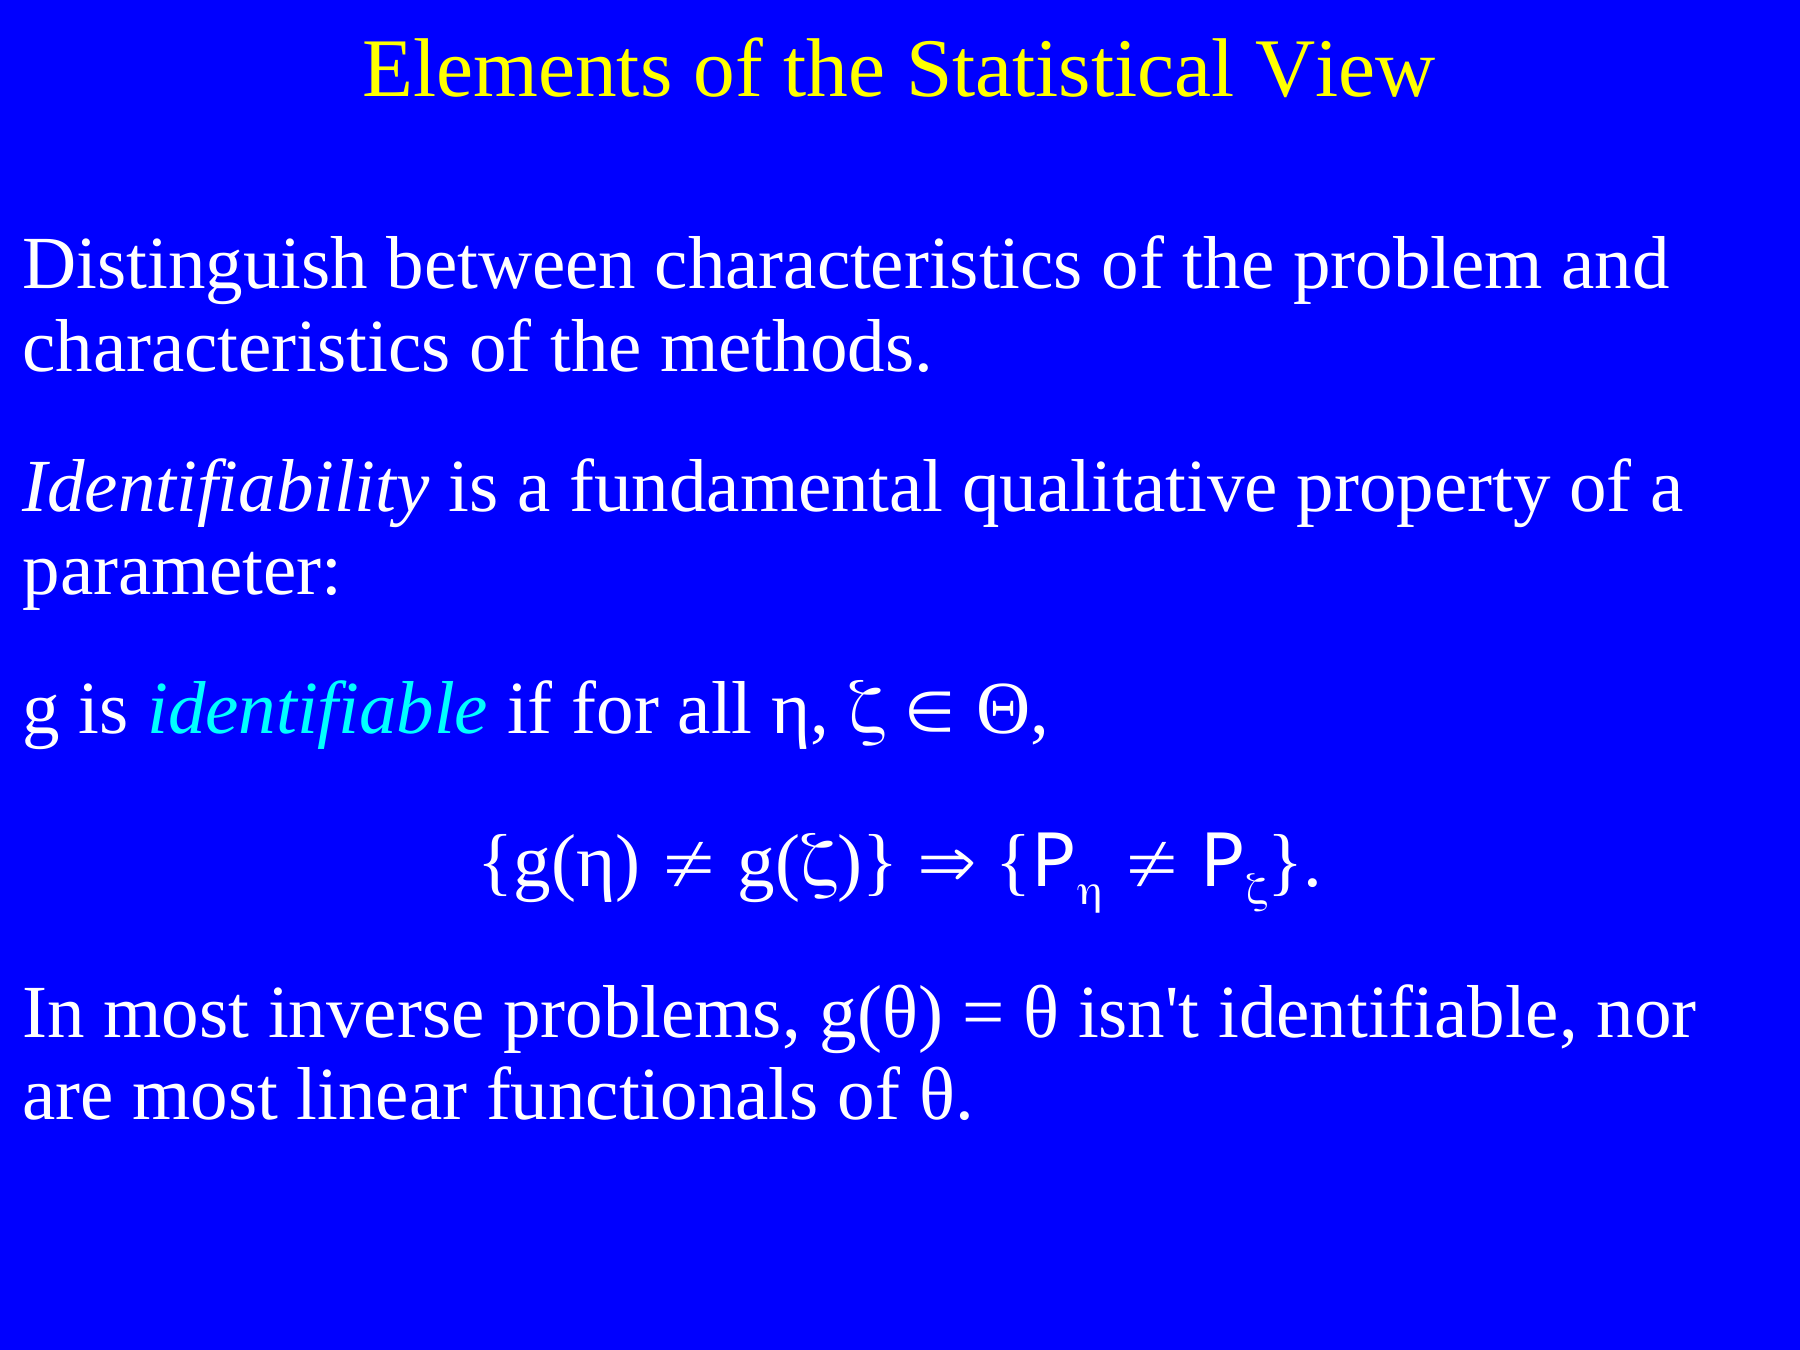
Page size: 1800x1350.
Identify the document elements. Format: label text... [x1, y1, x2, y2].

title Elements of the Statistical View [0, 0, 1800, 138]
list Distinguish between characteristics of the problem and characteristics of the methods. Identifiability is a fundamental qualitative property of a parameter: g is identifiable if for all η,   Θ, {g(η)  g()}  {P  P}. In most inverse problems, g(θ) = θ isn't identifiable, nor are most linear functionals of θ. [0, 210, 1800, 1350]
